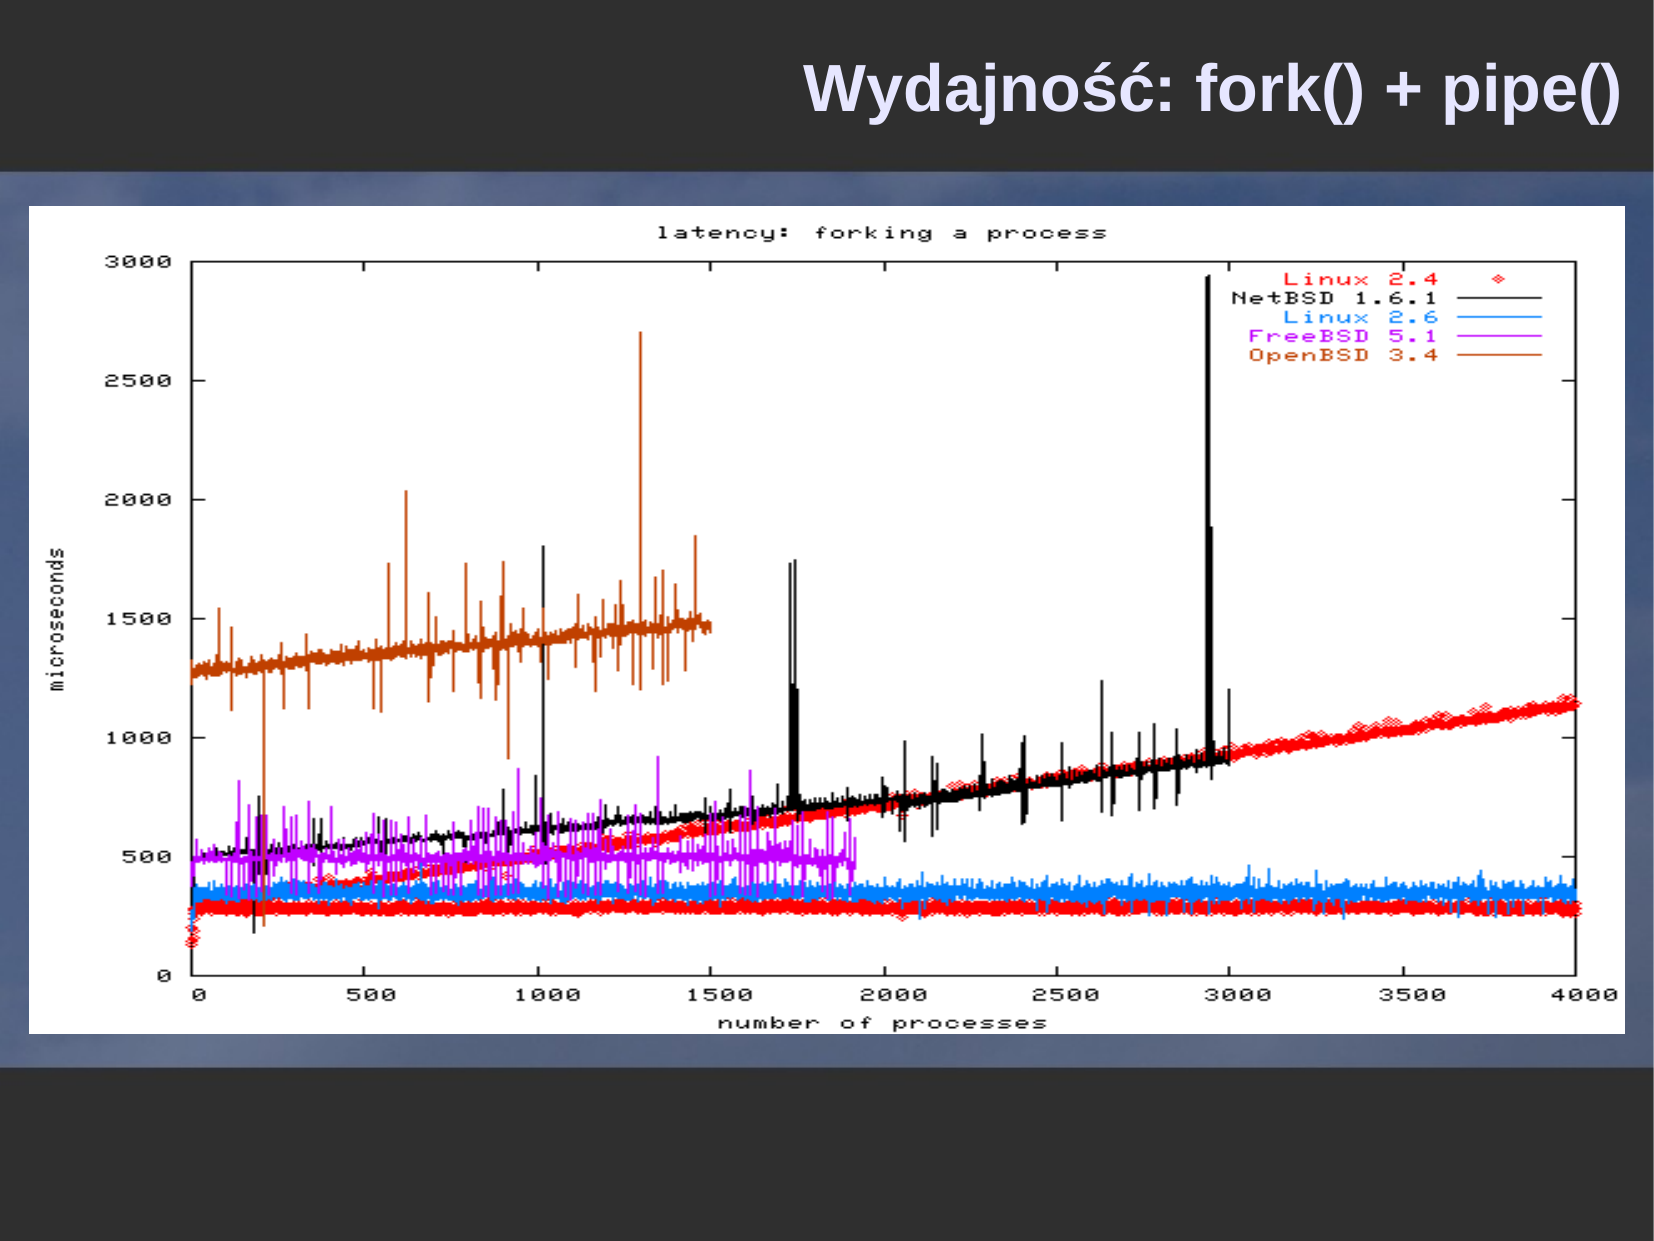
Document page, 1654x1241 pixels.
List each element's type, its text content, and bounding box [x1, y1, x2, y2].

picture [0, 0, 1654, 1241]
title Wydajność: fork() + pipe() [29, 29, 1625, 148]
